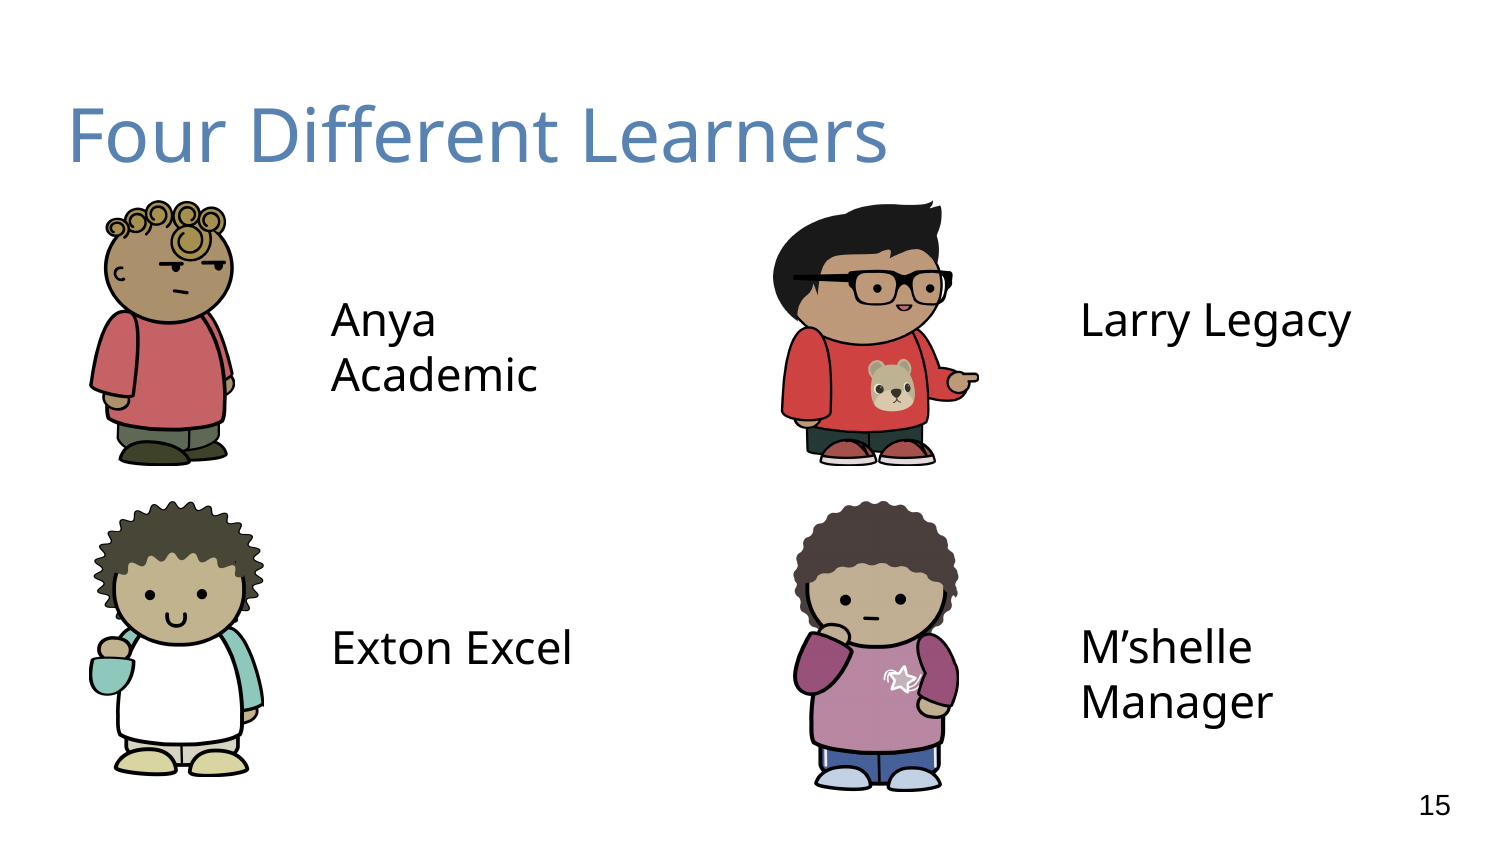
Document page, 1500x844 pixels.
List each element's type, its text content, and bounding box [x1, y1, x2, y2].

picture [89, 200, 235, 466]
text_box Exton Excel [315, 603, 652, 689]
picture [793, 501, 959, 792]
text_box Anya Academic [315, 275, 652, 416]
text_box Larry Legacy [1064, 275, 1401, 361]
title Four Different Learners [51, 72, 1449, 167]
text_box M’shelle Manager [1064, 603, 1449, 744]
picture [773, 200, 979, 466]
picture [89, 501, 264, 777]
